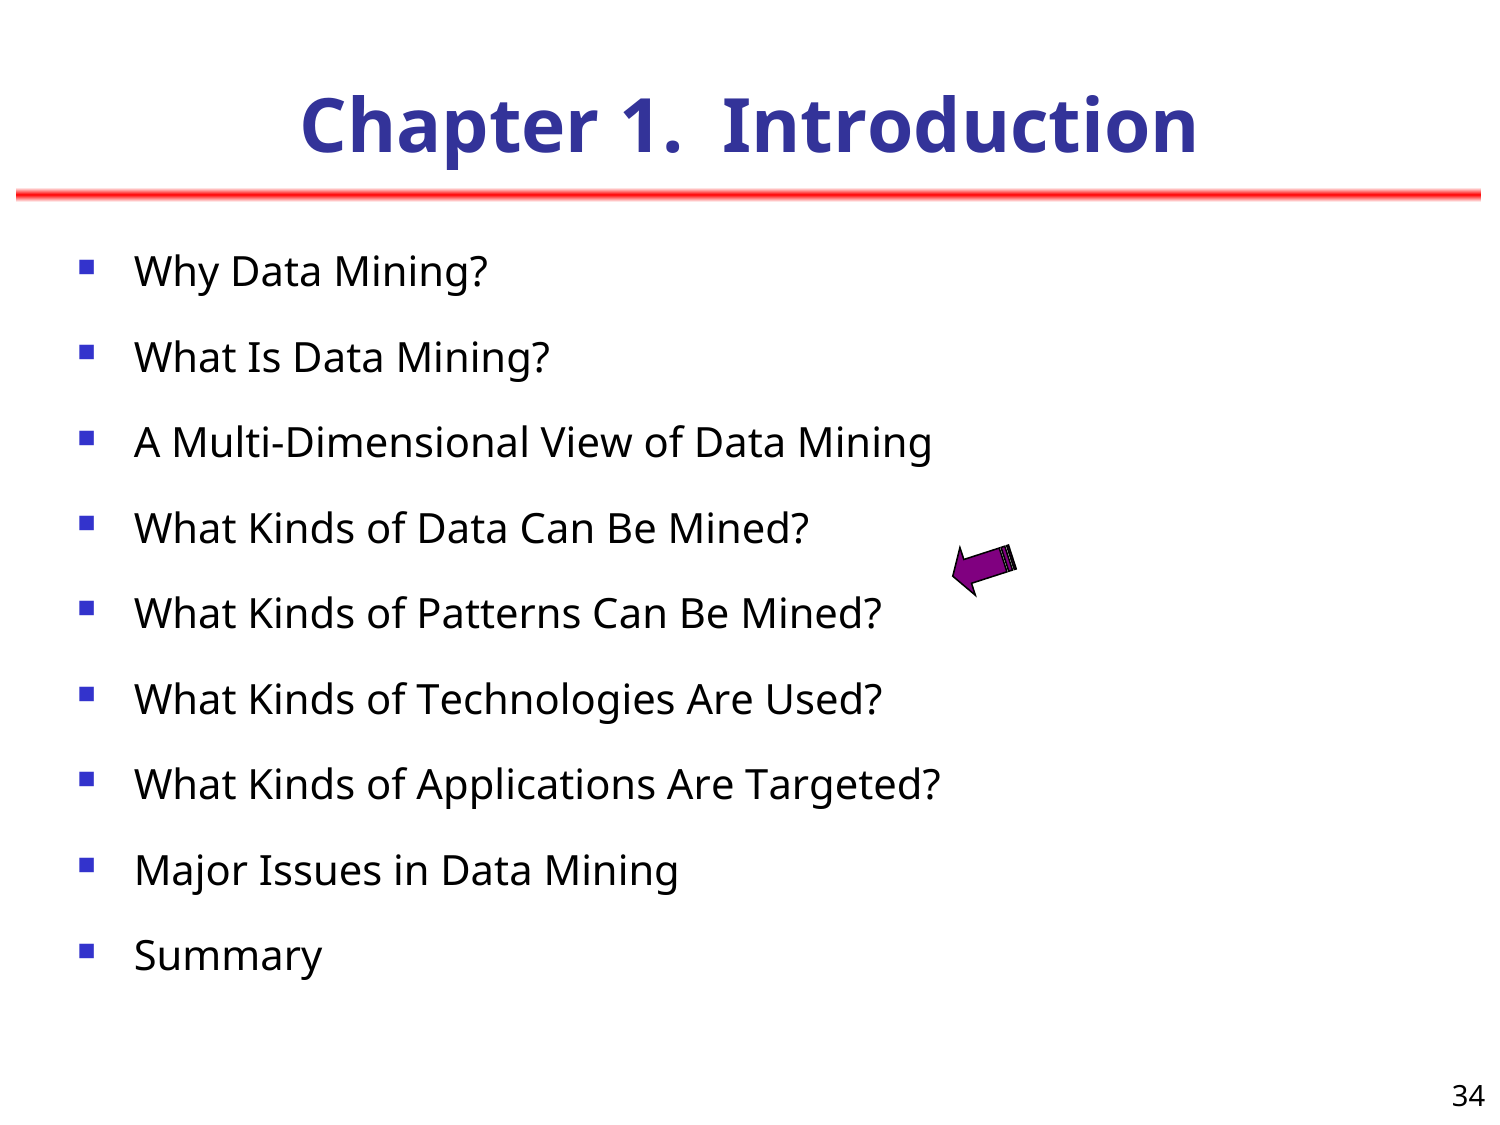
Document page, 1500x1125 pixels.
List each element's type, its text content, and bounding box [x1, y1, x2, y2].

text_box [952, 545, 1017, 596]
list Why Data Mining? What Is Data Mining? A Multi-Dimensional View of Data Mining What Kinds of Data Can Be Mined? What Kinds of Patterns Can Be Mined? What Kinds of Technologies Are Used? What Kinds of Applications Are Targeted? Major Issues in Data Mining Summary [62, 212, 1413, 1075]
text_box <number> [1187, 1050, 1500, 1125]
title Chapter 1. Introduction [62, 37, 1438, 175]
